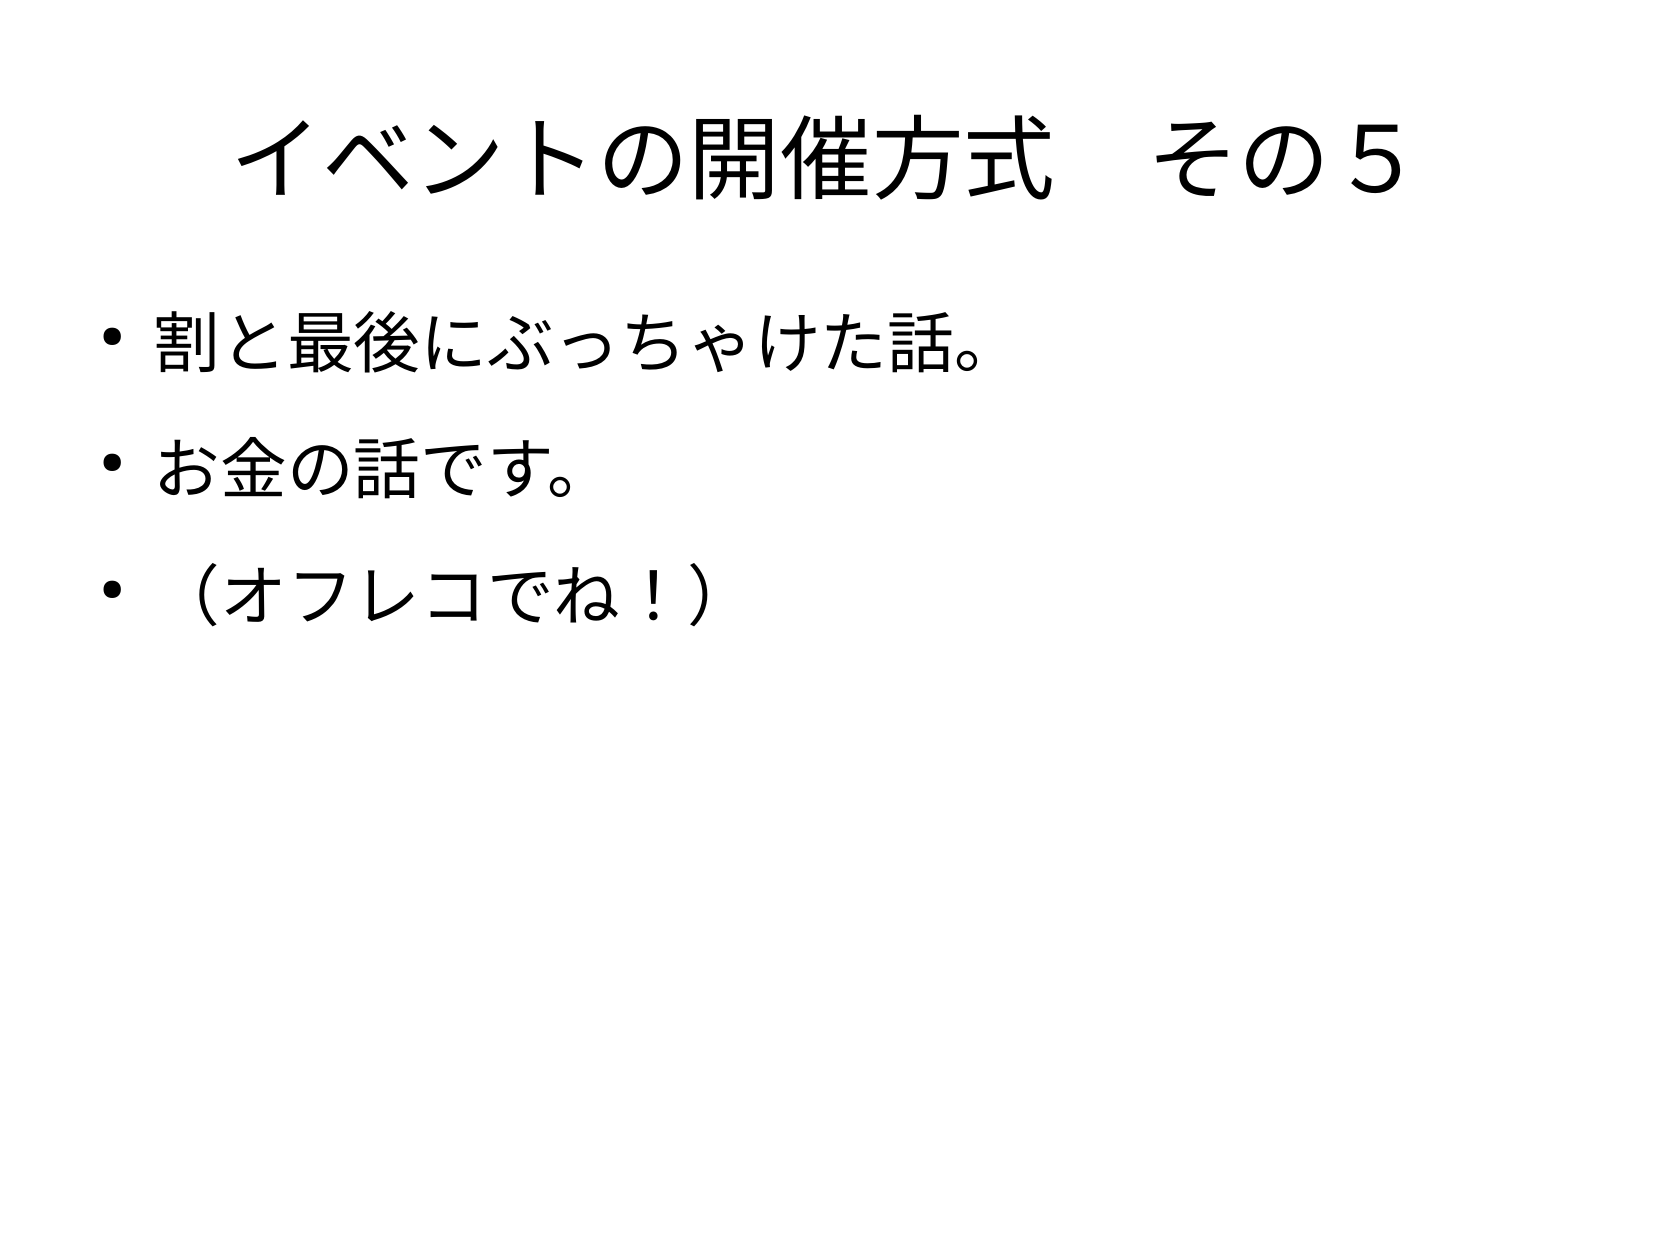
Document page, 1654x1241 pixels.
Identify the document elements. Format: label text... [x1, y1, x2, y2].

title イベントの開催方式 その５ [82, 49, 1571, 257]
list 割と最後にぶっちゃけた話。 お金の話です。 （オフレコでね！） [82, 290, 1571, 1109]
